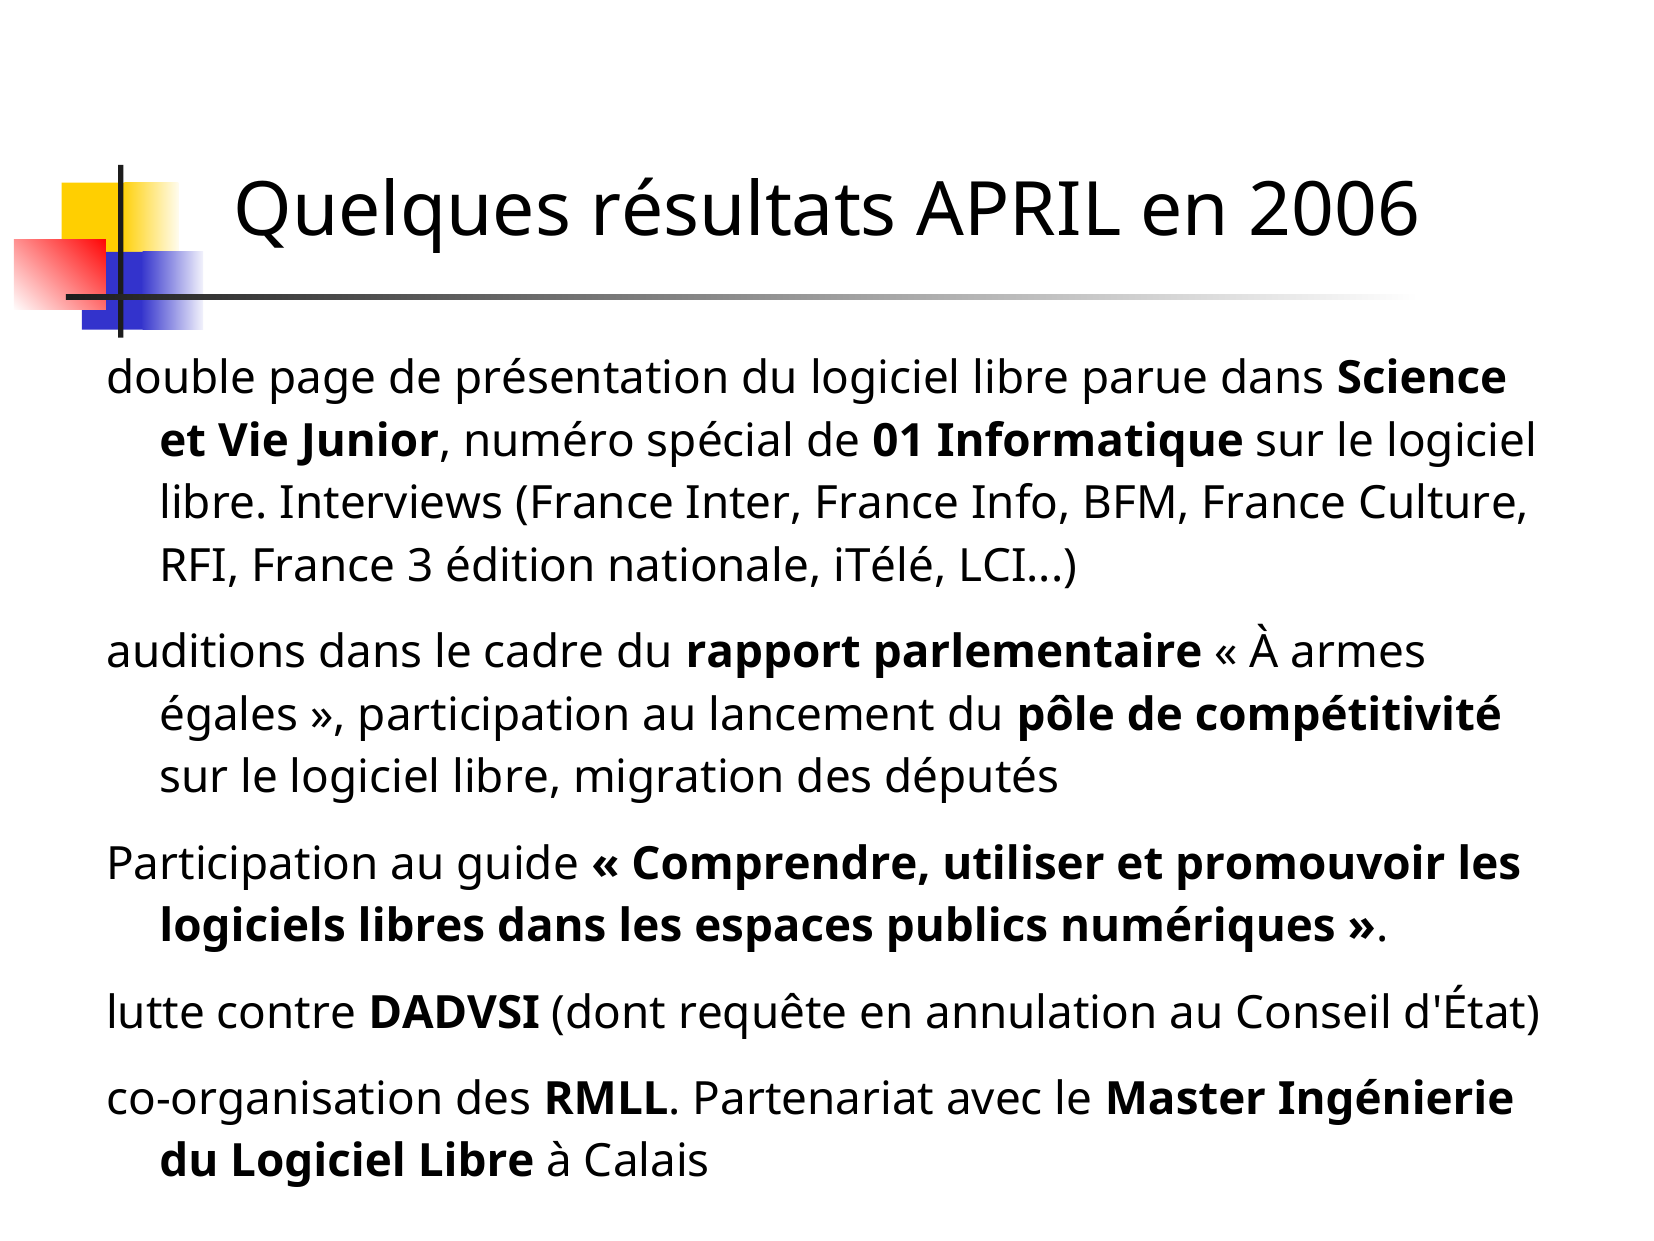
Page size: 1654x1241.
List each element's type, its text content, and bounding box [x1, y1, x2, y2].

list double page de présentation du logiciel libre parue dans Science et Vie Junior, numéro spécial de 01 Informatique sur le logiciel libre. Interviews (France Inter, France Info, BFM, France Culture, RFI, France 3 édition nationale, iTélé, LCI...) auditions dans le cadre du rapport parlementaire « À armes égales », participation au lancement du pôle de compétitivité sur le logiciel libre, migration des députés Participation au guide « Comprendre, utiliser et promouvoir les logiciels libres dans les espaces publics numériques ». lutte contre DADVSI (dont requête en annulation au Conseil d'État) co-organisation des RMLL. Partenariat avec le Master Ingénierie du Logiciel Libre à Calais [88, 344, 1565, 1186]
title Quelques résultats APRIL en 2006 [121, 110, 1534, 303]
